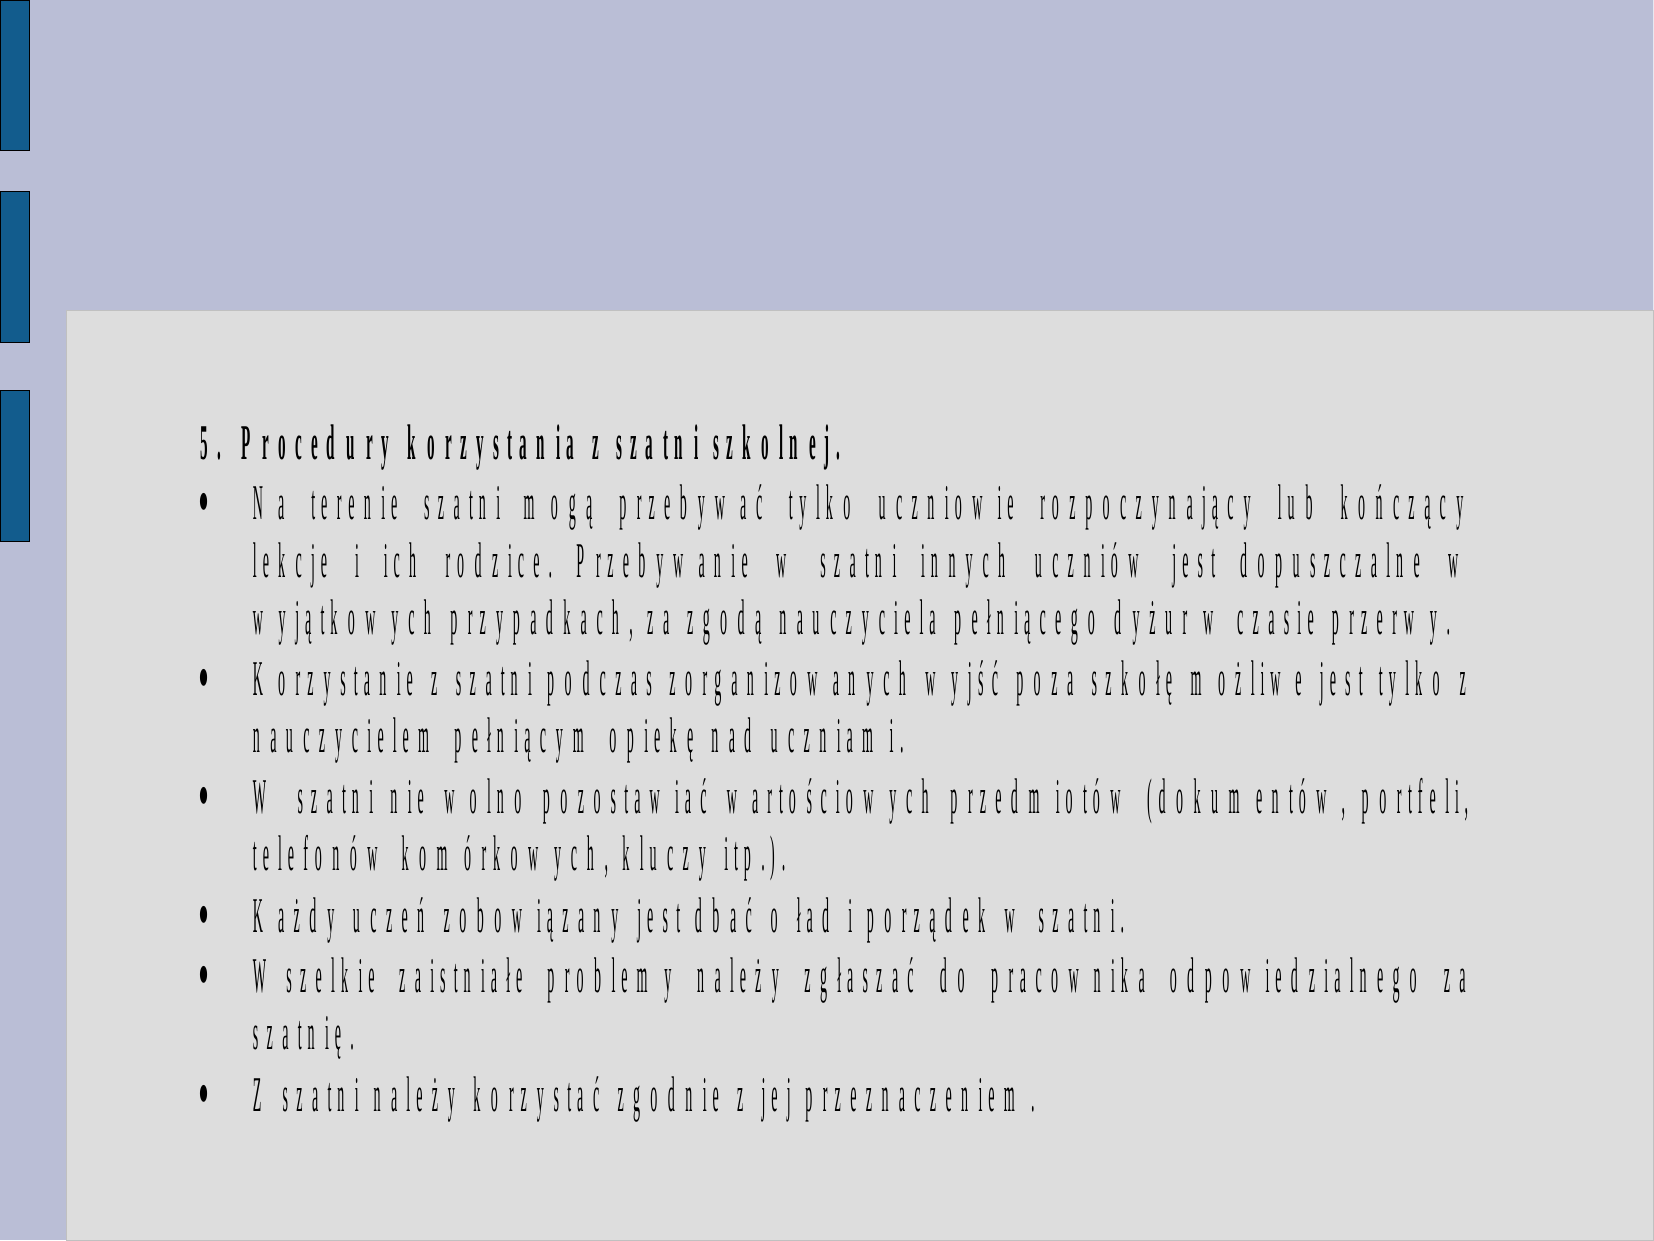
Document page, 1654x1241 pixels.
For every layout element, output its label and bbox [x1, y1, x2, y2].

picture [147, 413, 1477, 1123]
